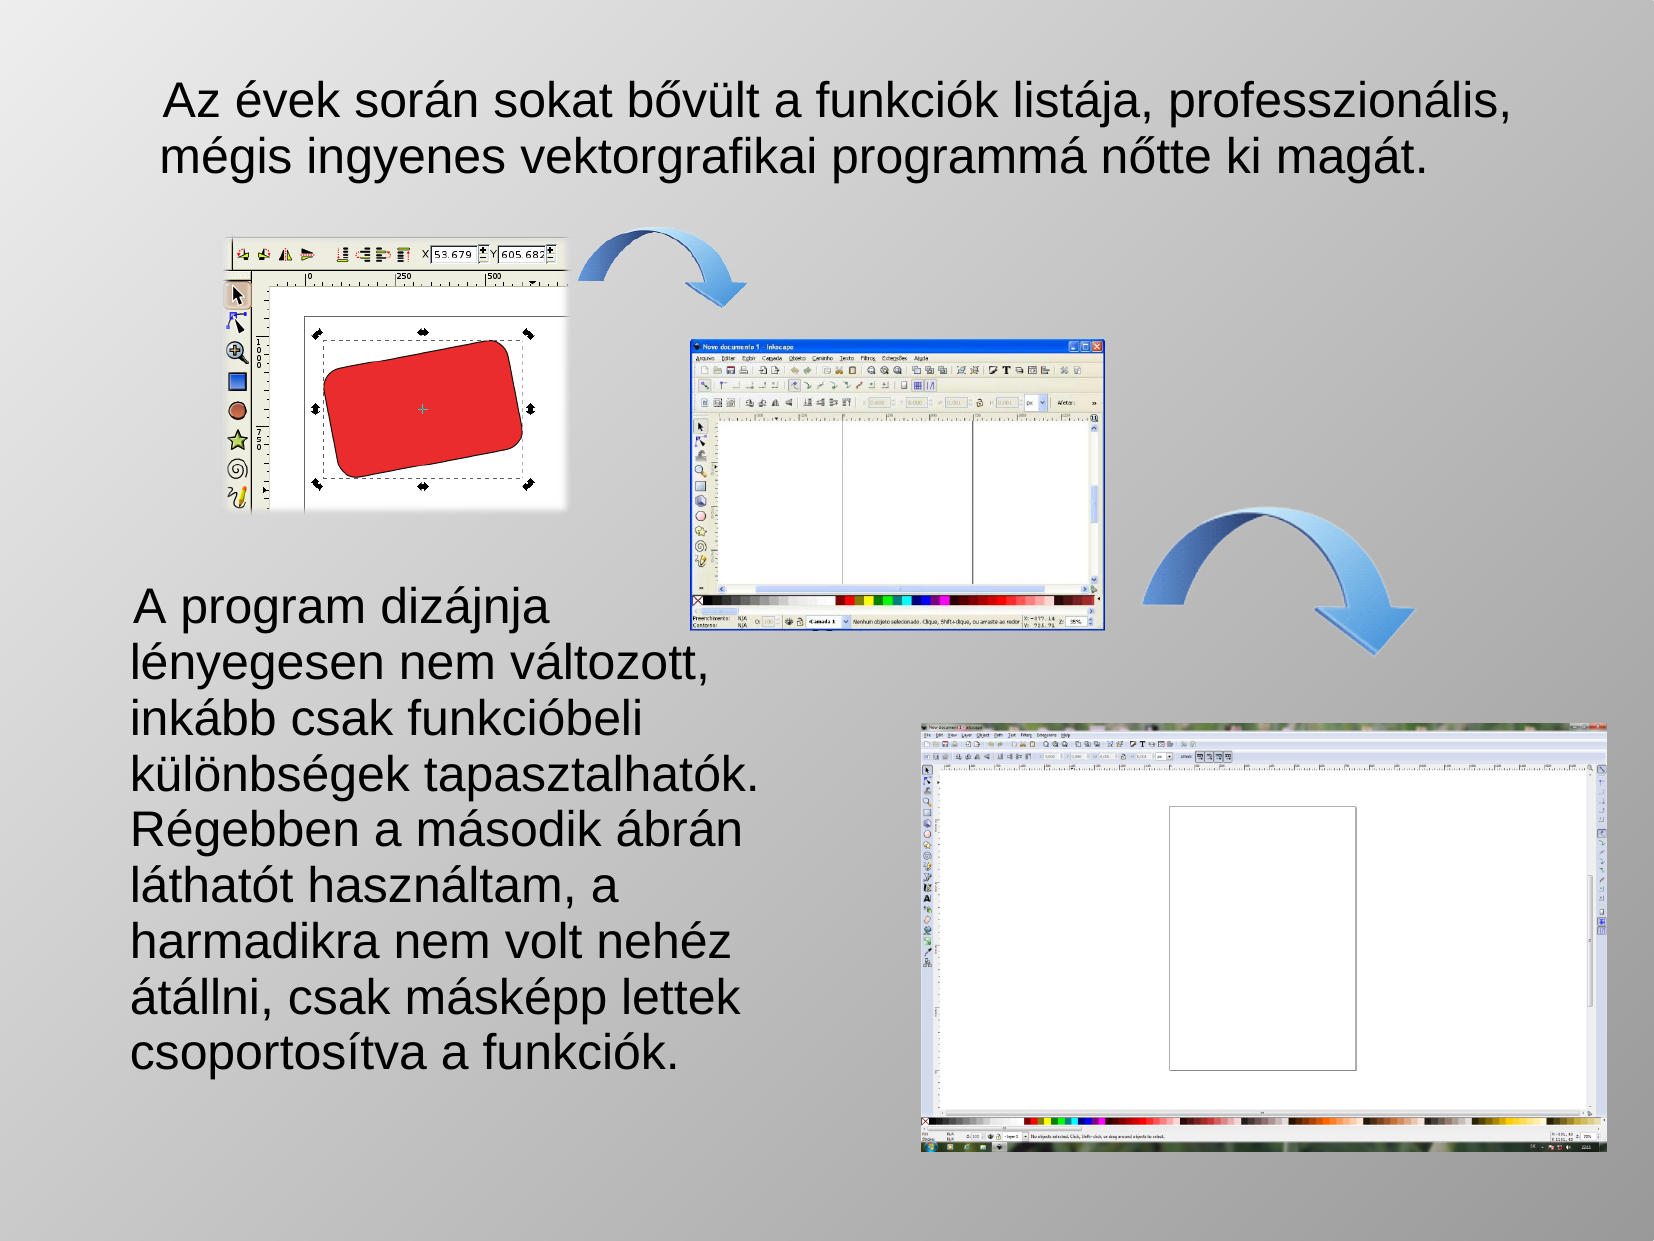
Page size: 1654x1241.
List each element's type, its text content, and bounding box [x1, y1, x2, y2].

picture [1133, 497, 1424, 665]
list Az évek során sokat bővült a funkciók listája, professzionális, mégis ingyenes vektorgrafikai programmá nőtte ki magát. [88, 0, 1577, 178]
picture [921, 723, 1607, 1152]
text_box A program dizájnja lényegesen nem változott, inkább csak funkcióbeli különbségek tapasztalhatók. Régebben a második ábrán láthatót használtam, a harmadikra nem volt nehéz átállni, csak másképp lettek csoportosítva a funkciók. [59, 575, 780, 1085]
picture [219, 221, 752, 517]
picture [690, 339, 1105, 631]
